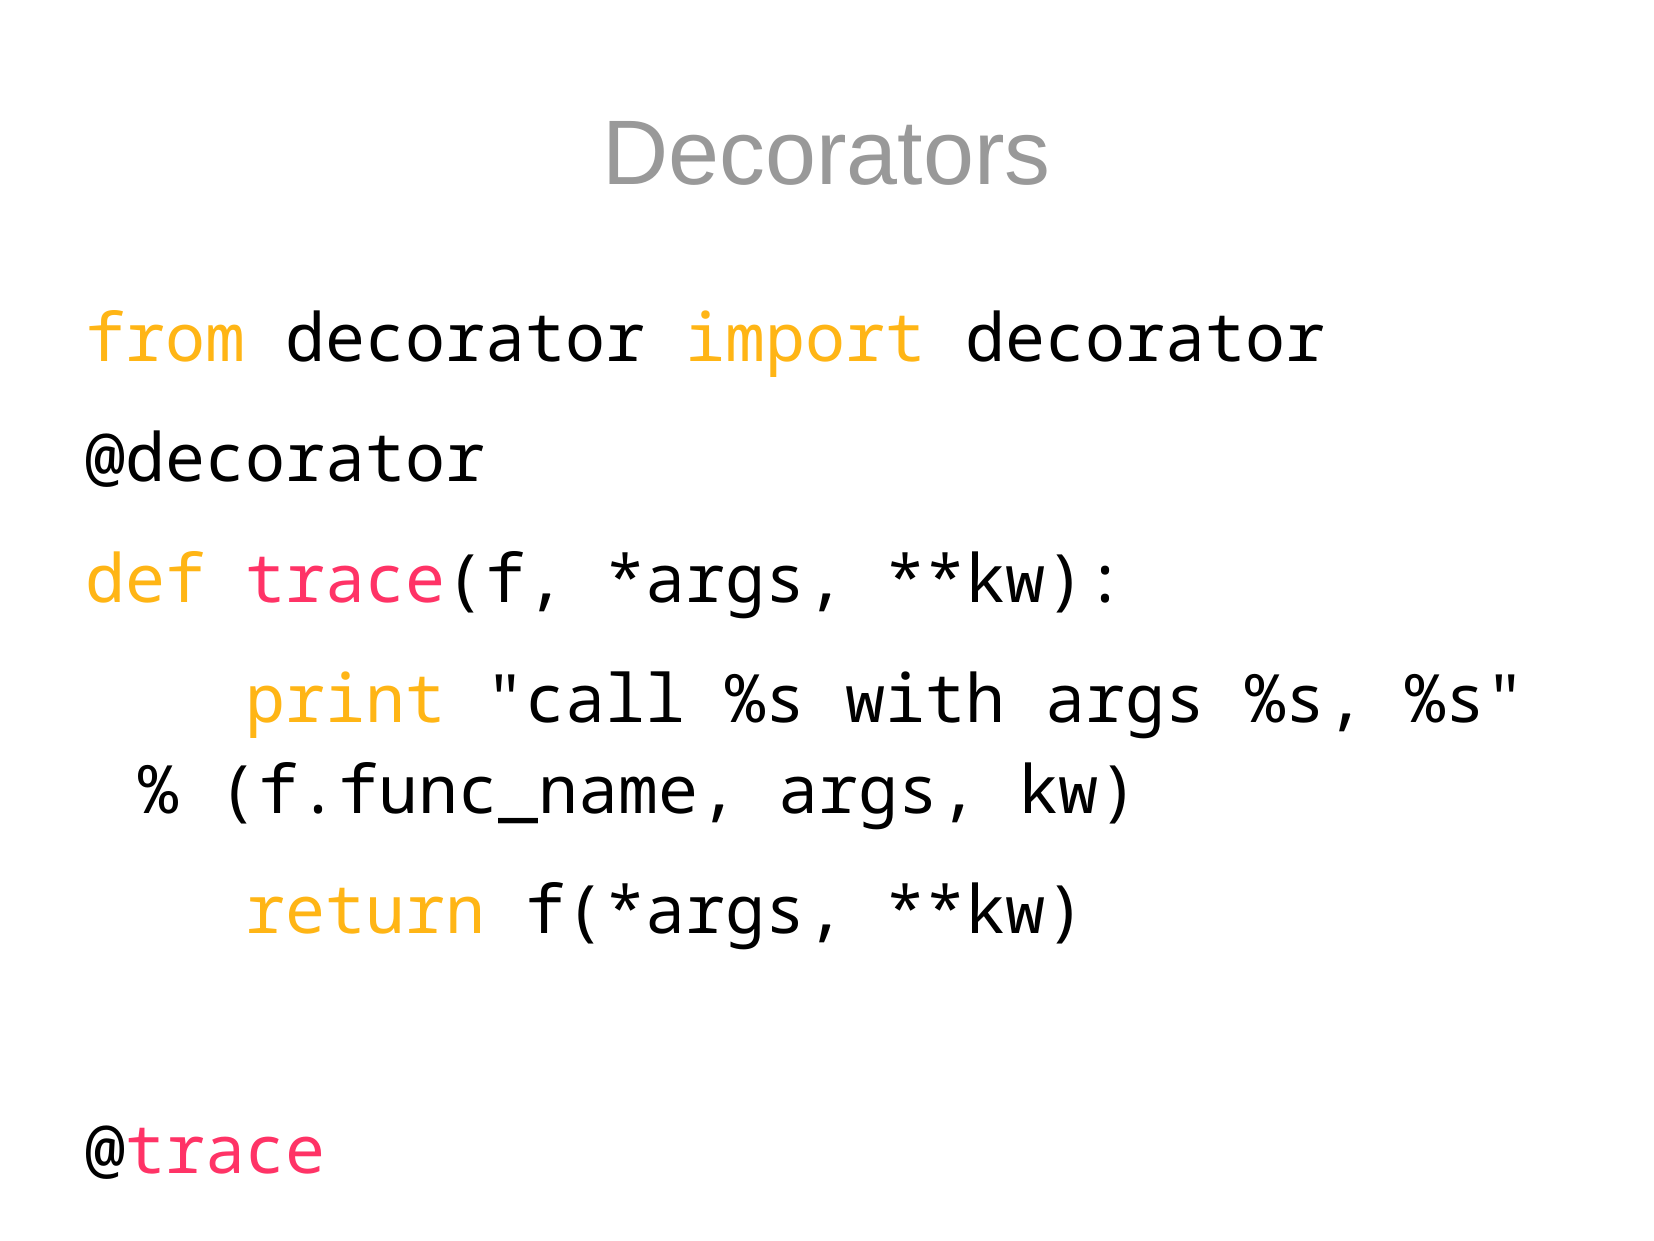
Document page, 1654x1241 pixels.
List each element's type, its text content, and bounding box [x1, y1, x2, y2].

title Decorators [82, 49, 1571, 257]
list from decorator import decorator @decorator def trace(f, *args, **kw): print "call %s with args %s, %s" % (f.func_name, args, kw) return f(*args, **kw) @trace def buggy_function(a, b, c) [67, 290, 1556, 1195]
text_box [104, 620, 1521, 705]
